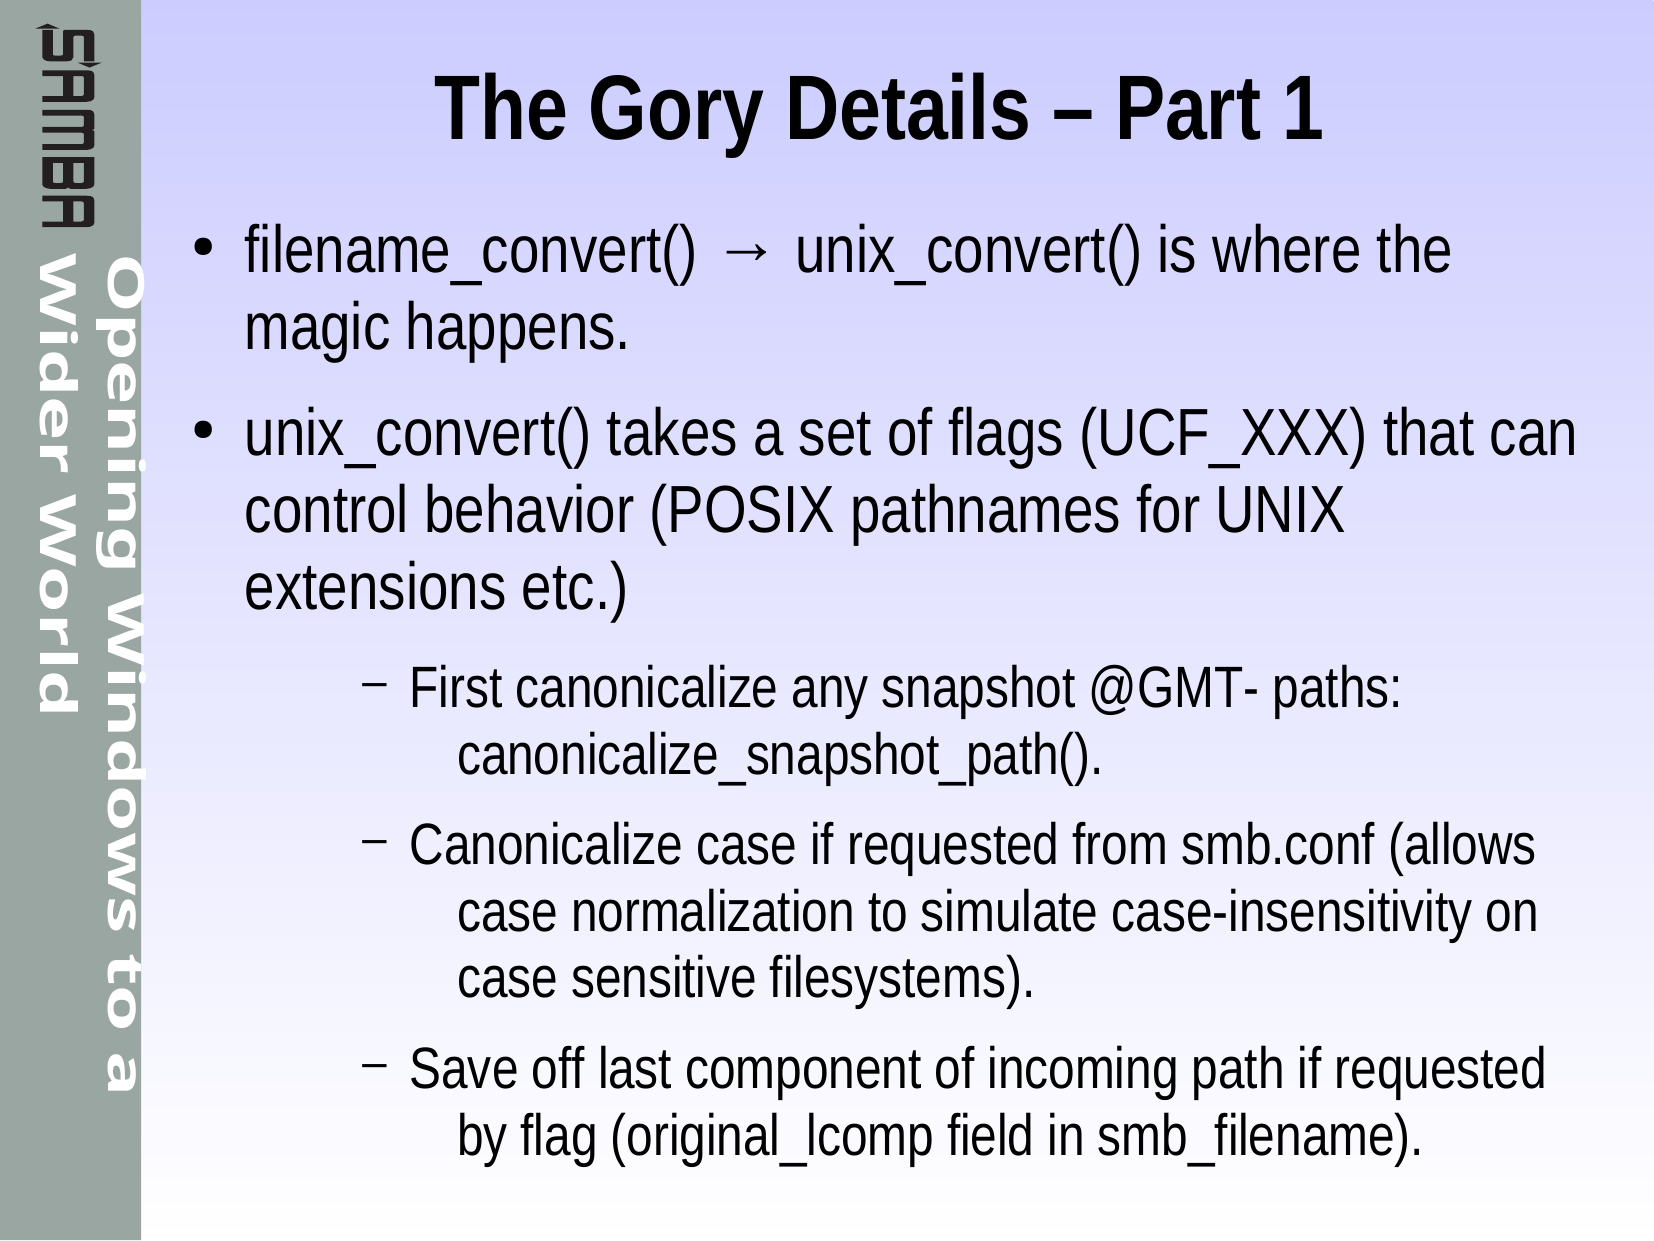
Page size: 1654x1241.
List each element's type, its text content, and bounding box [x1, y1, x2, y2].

title The Gory Details – Part 1 [173, 2, 1586, 210]
list filename_convert() → unix_convert() is where the magic happens. unix_convert() takes a set of flags (UCF_XXX) that can control behavior (POSIX pathnames for UNIX extensions etc.) First canonicalize any snapshot @GMT- paths: canonicalize_snapshot_path(). Canonicalize case if requested from smb.conf (allows case normalization to simulate case-insensitivity on case sensitive filesystems). Save off last component of incoming path if requested by flag (original_lcomp field in smb_filename). [173, 210, 1586, 1168]
